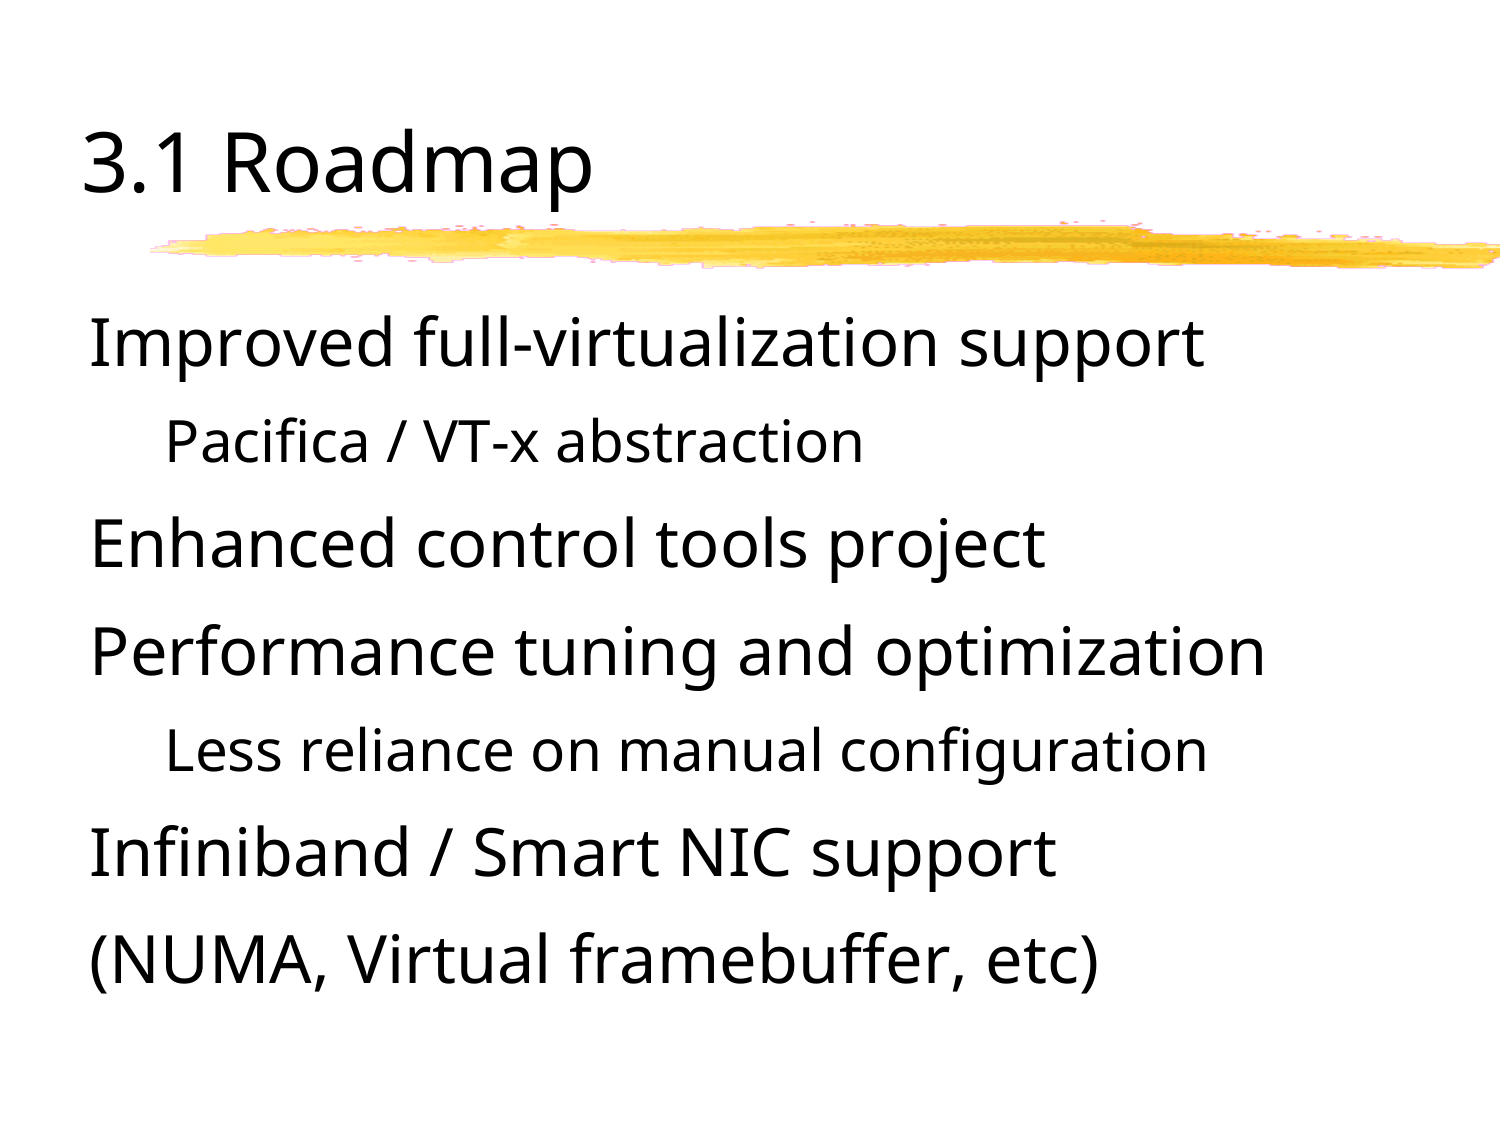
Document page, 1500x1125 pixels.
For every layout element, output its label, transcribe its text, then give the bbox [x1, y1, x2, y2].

picture [150, 215, 1500, 279]
title 3.1 Roadmap [66, 37, 1342, 225]
list Improved full-virtualization support Pacifica / VT-x abstraction Enhanced control tools project Performance tuning and optimization Less reliance on manual configuration Infiniband / Smart NIC support (NUMA, Virtual framebuffer, etc) [74, 287, 1417, 1075]
